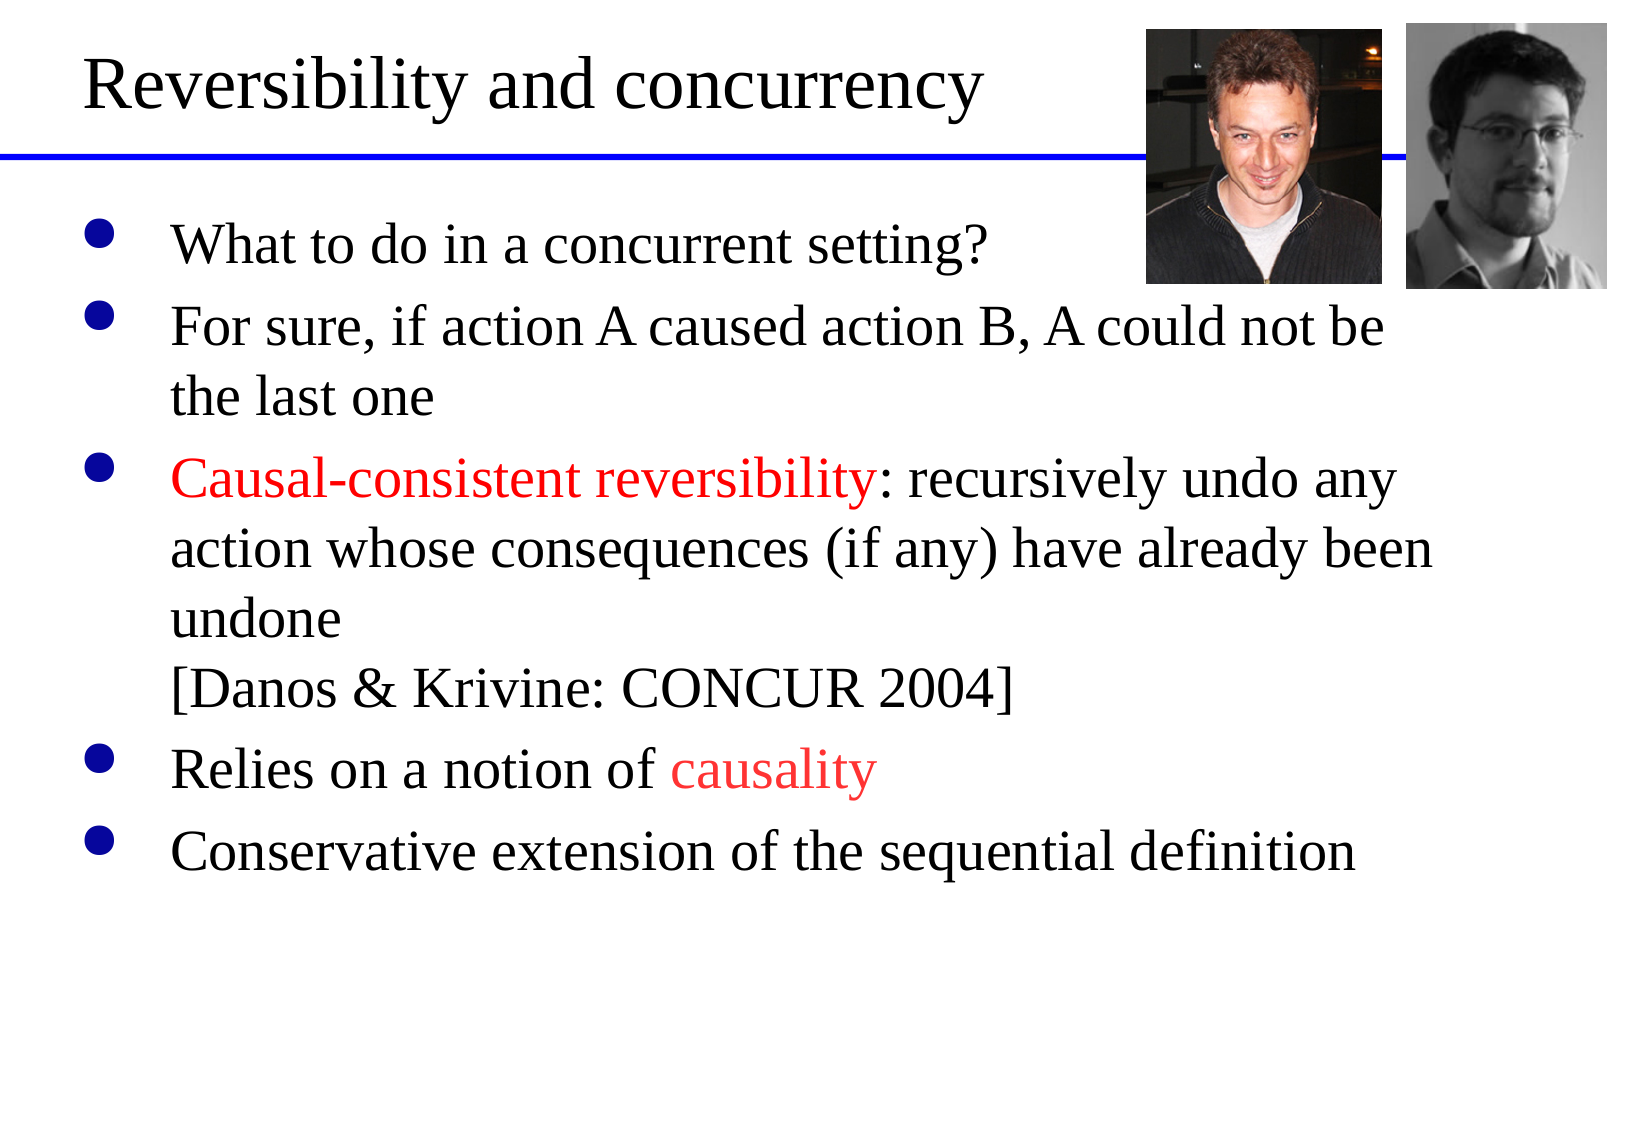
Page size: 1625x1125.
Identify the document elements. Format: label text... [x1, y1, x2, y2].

title Reversibility and concurrency [67, 27, 1406, 131]
picture [1146, 29, 1382, 284]
list What to do in a concurrent setting? For sure, if action A caused action B, A could not be the last one Causal-consistent reversibility: recursively undo any action whose consequences (if any) have already been undone [Danos & Krivine: CONCUR 2004] Relies on a notion of causality Conservative extension of the sequential definition [67, 198, 1478, 1061]
picture [1406, 23, 1607, 289]
